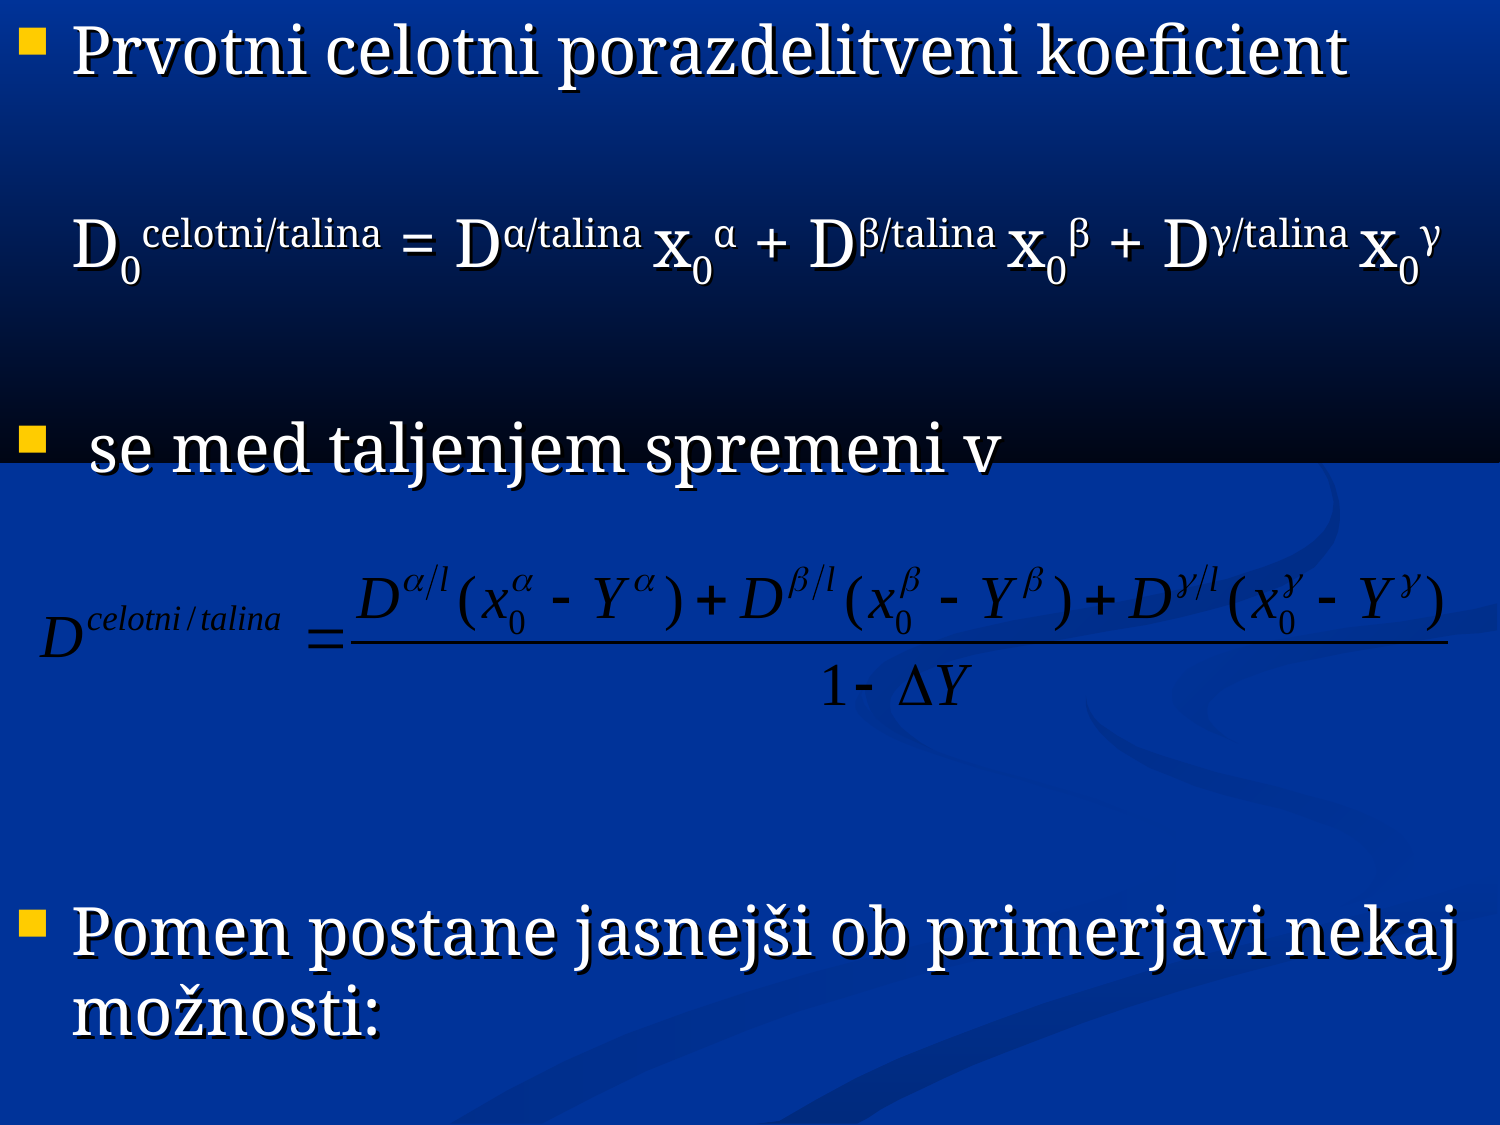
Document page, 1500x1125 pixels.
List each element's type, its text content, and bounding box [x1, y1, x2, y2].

chart [29, 550, 1459, 719]
list Prvotni celotni porazdelitveni koeficient D0celotni/talina = Dα/talina x0α + Dβ/talina x0β + Dγ/talina x0γ se med taljenjem spremeni v Pomen postane jasnejši ob primerjavi nekaj možnosti: [0, 0, 1500, 1125]
